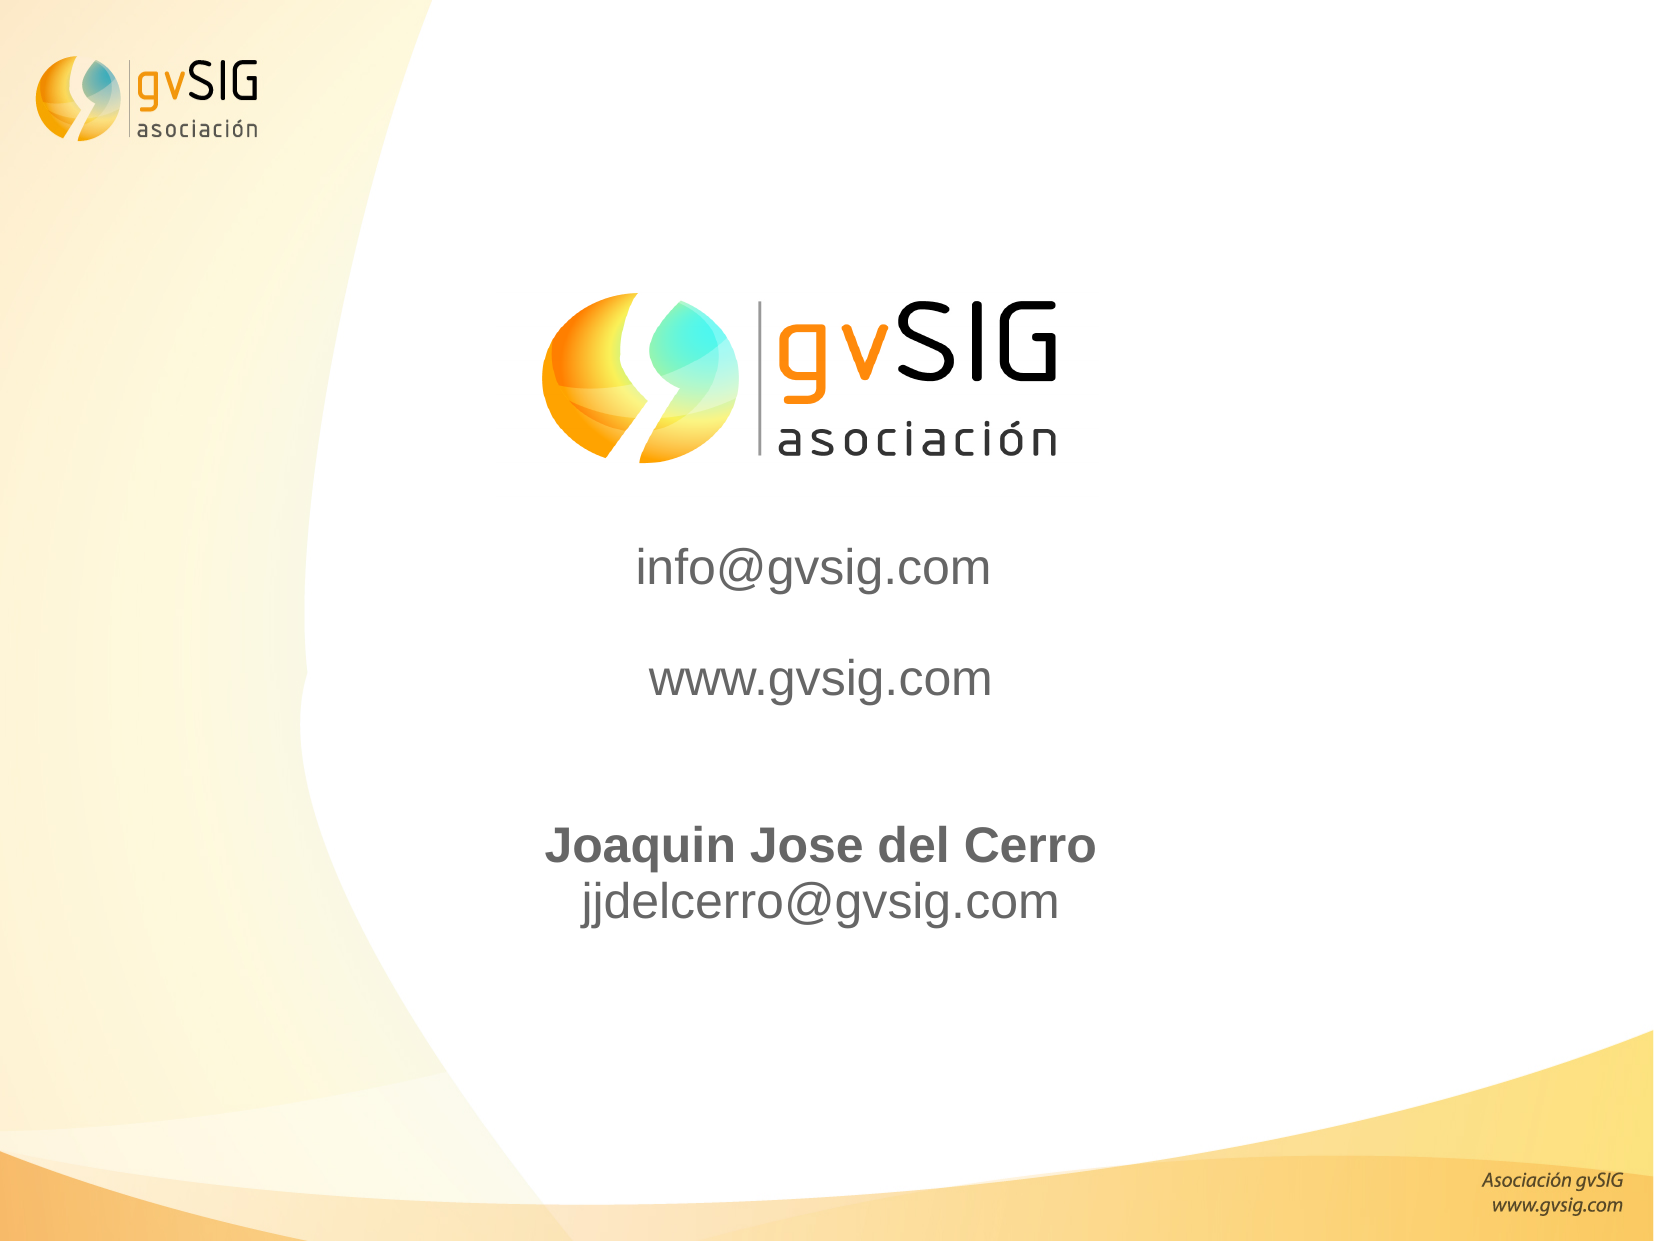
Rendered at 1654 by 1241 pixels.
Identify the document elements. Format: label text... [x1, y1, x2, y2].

picture [0, 0, 1654, 1241]
text_box info@gvsig.com www.gvsig.com Joaquin Jose del Cerro jjdelcerro@gvsig.com [194, 531, 1447, 941]
